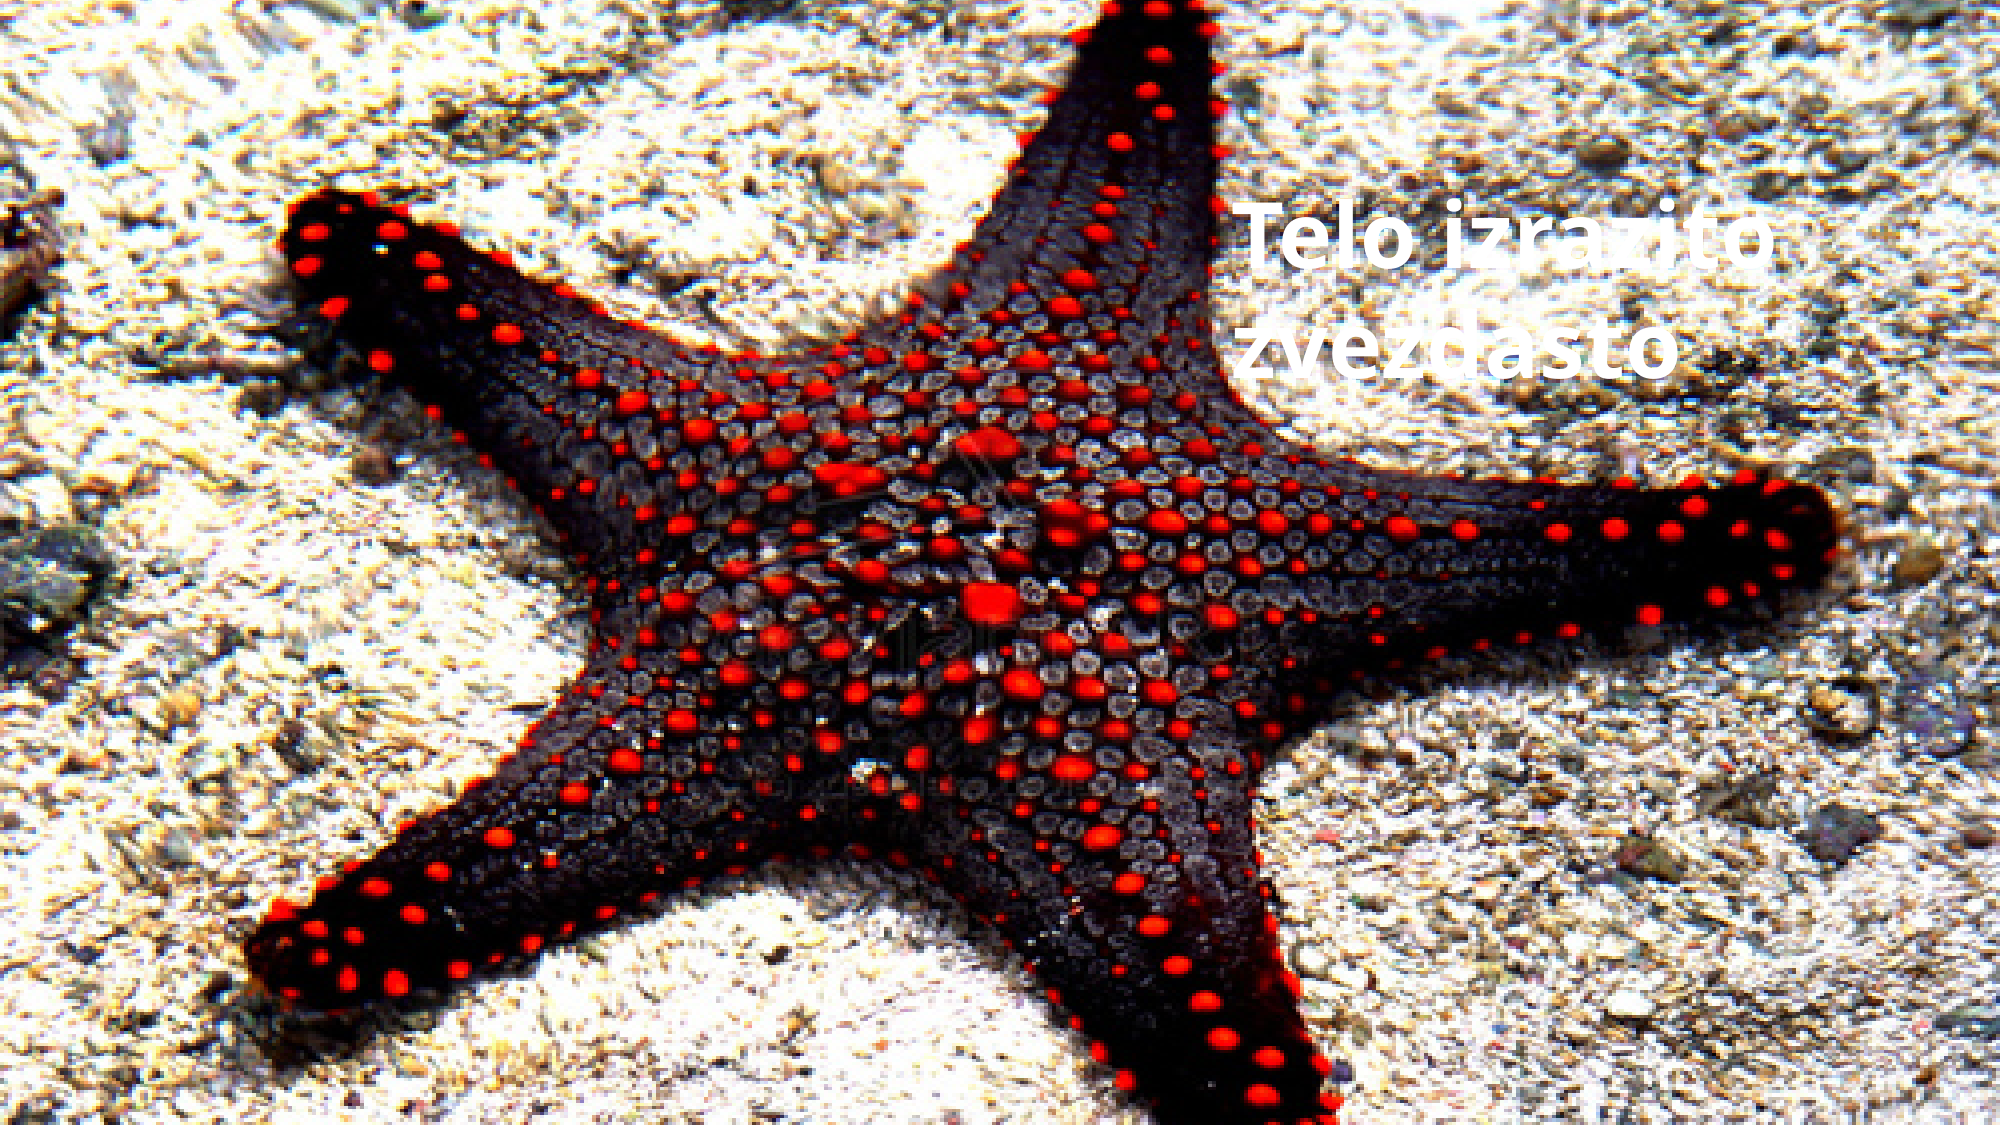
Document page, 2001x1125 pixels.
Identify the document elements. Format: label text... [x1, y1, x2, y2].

picture [0, 0, 2000, 1125]
text_box Telo izrazito zvezdasto [1216, 169, 1965, 405]
